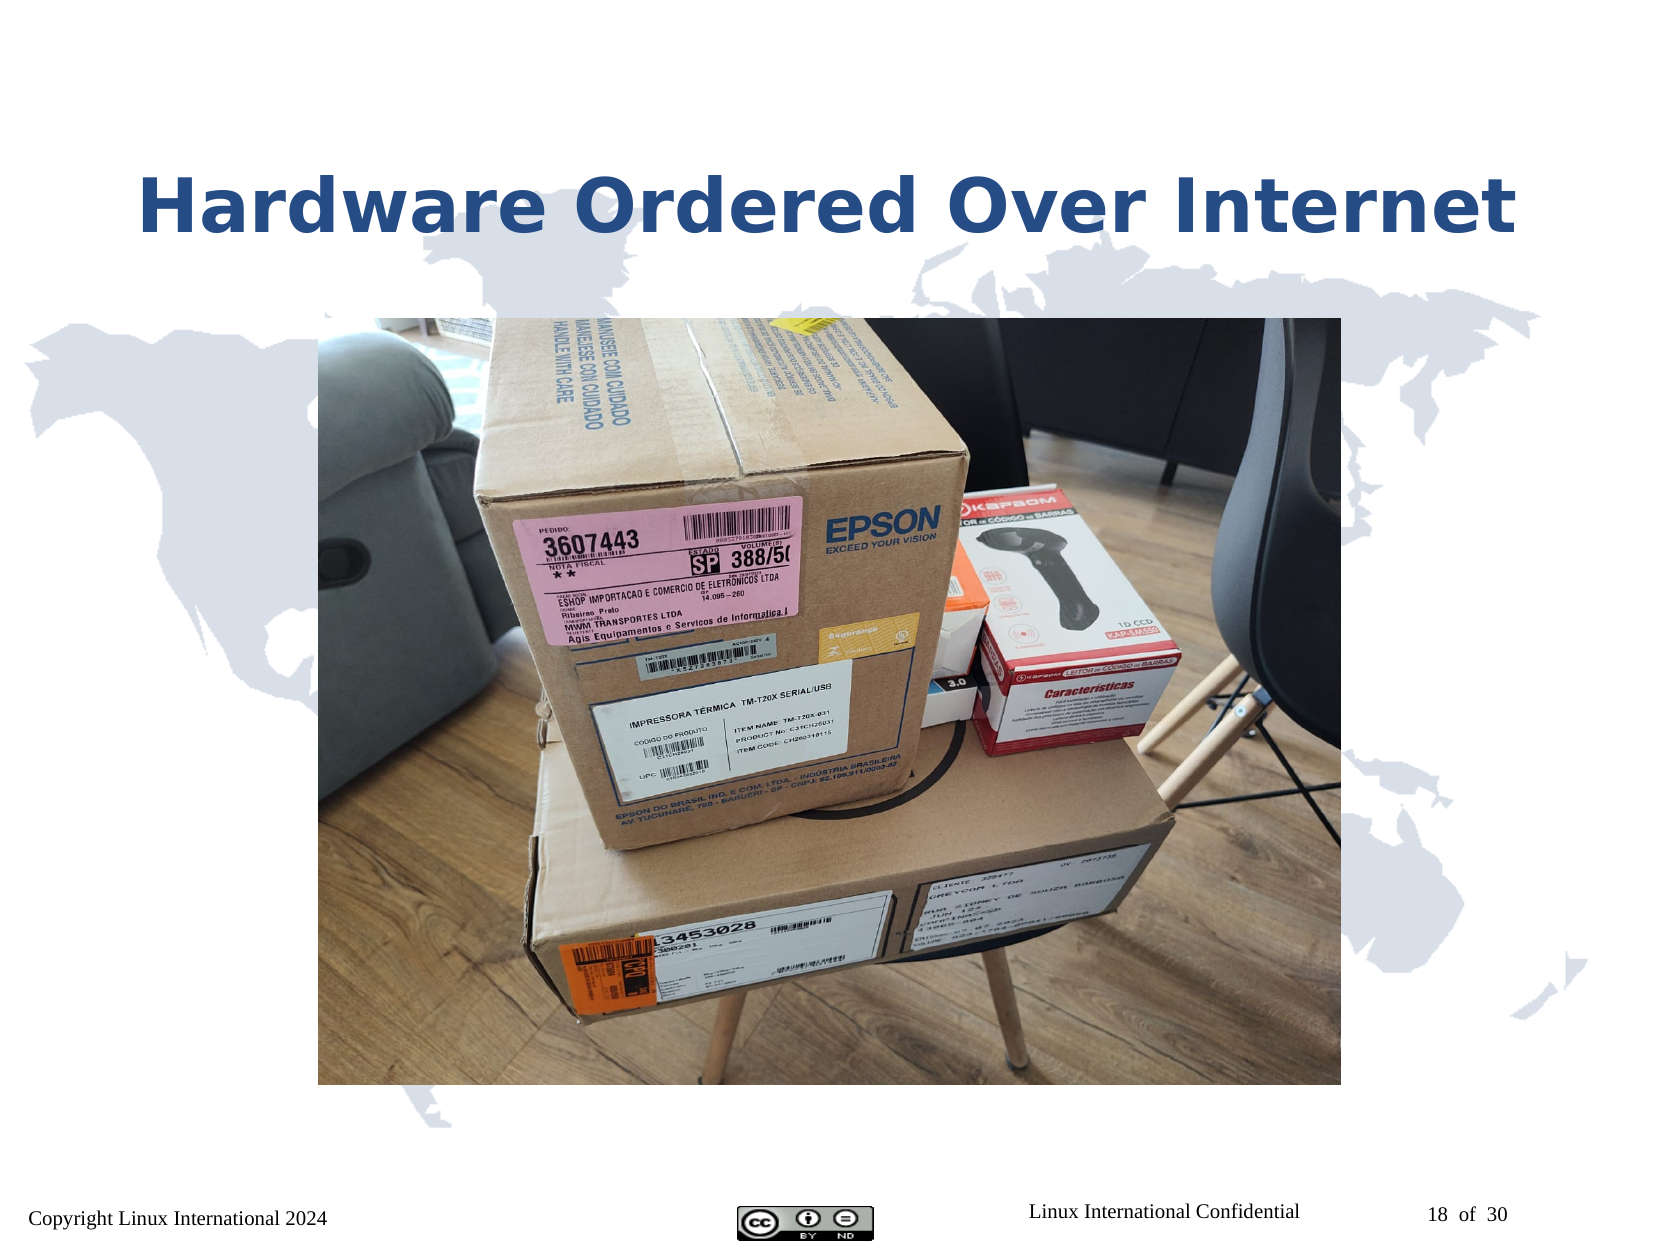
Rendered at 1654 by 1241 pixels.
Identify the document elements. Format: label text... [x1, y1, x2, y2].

title Hardware Ordered Over Internet [121, 102, 1534, 310]
picture [0, 108, 1616, 1164]
picture [737, 1206, 874, 1241]
